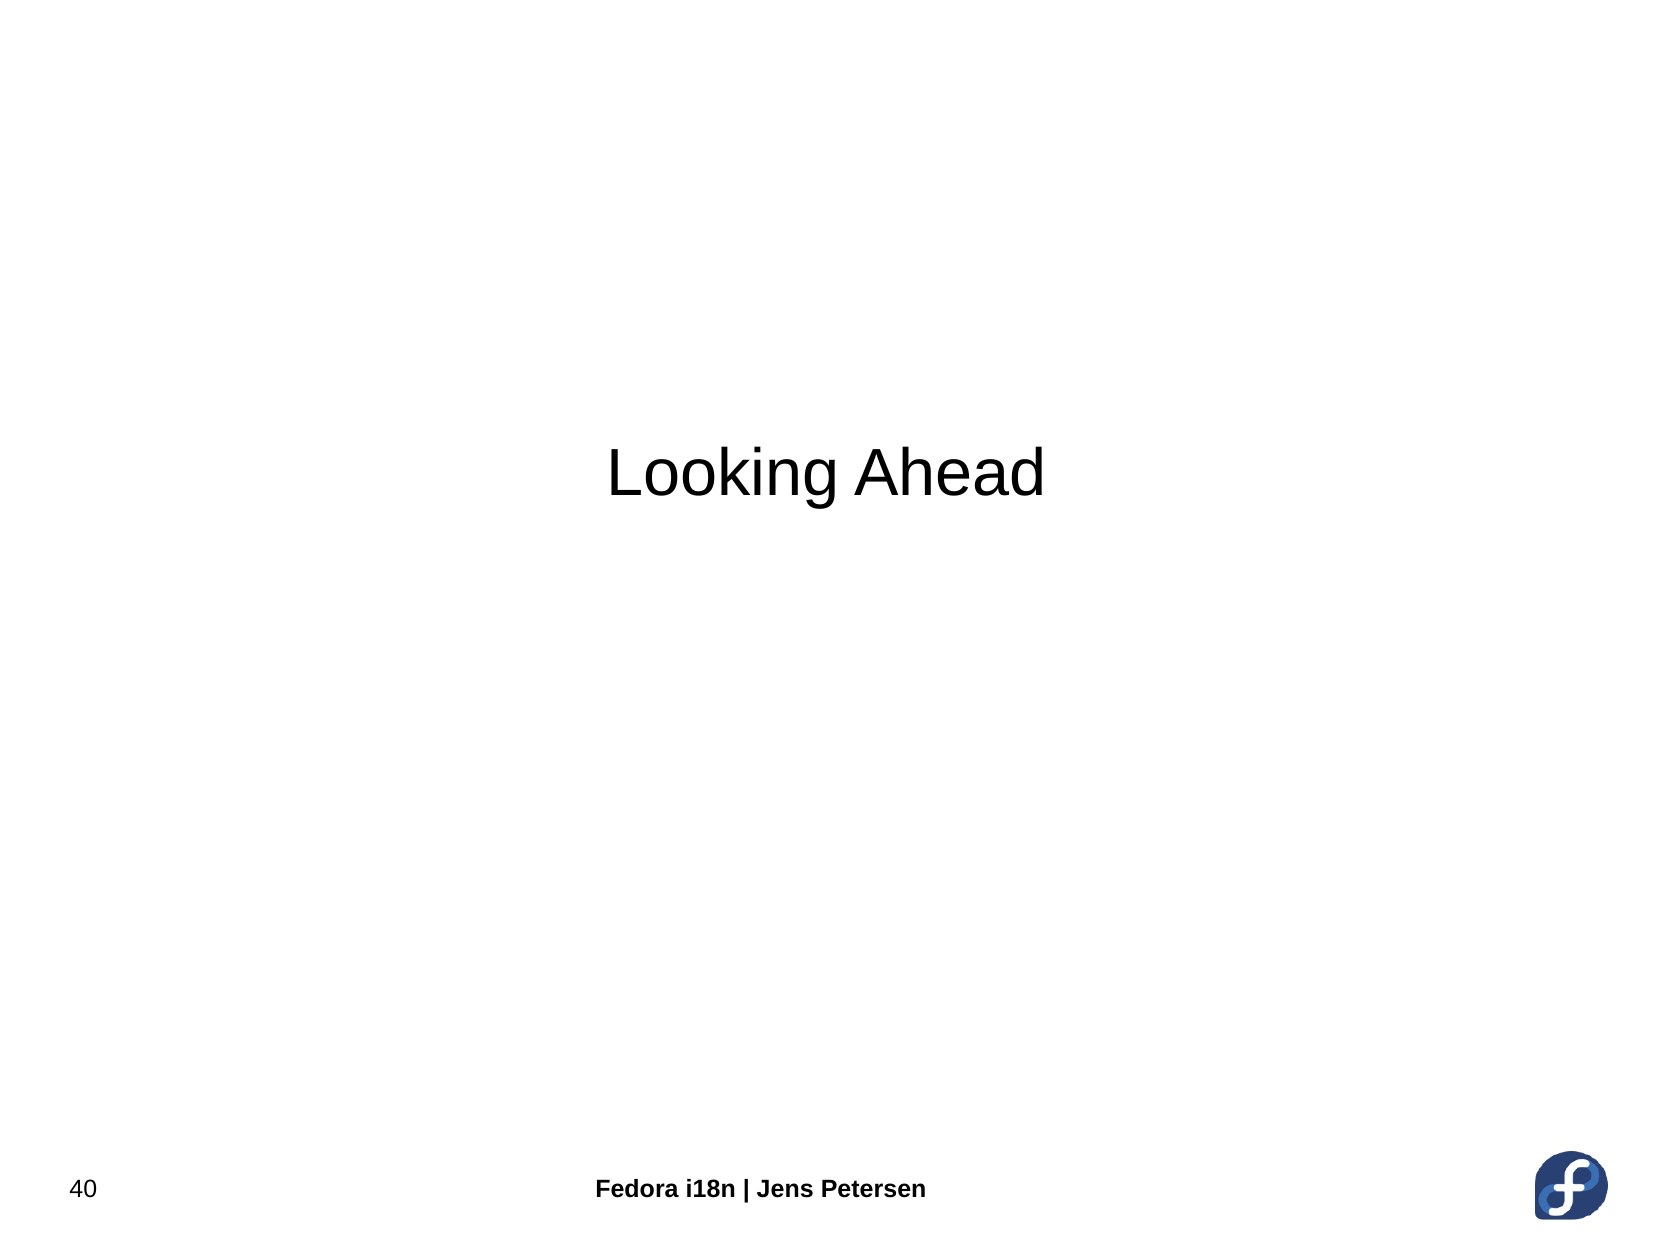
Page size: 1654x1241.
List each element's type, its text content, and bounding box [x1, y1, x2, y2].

subtitle Looking Ahead [82, 37, 1571, 907]
picture [1529, 1146, 1613, 1224]
